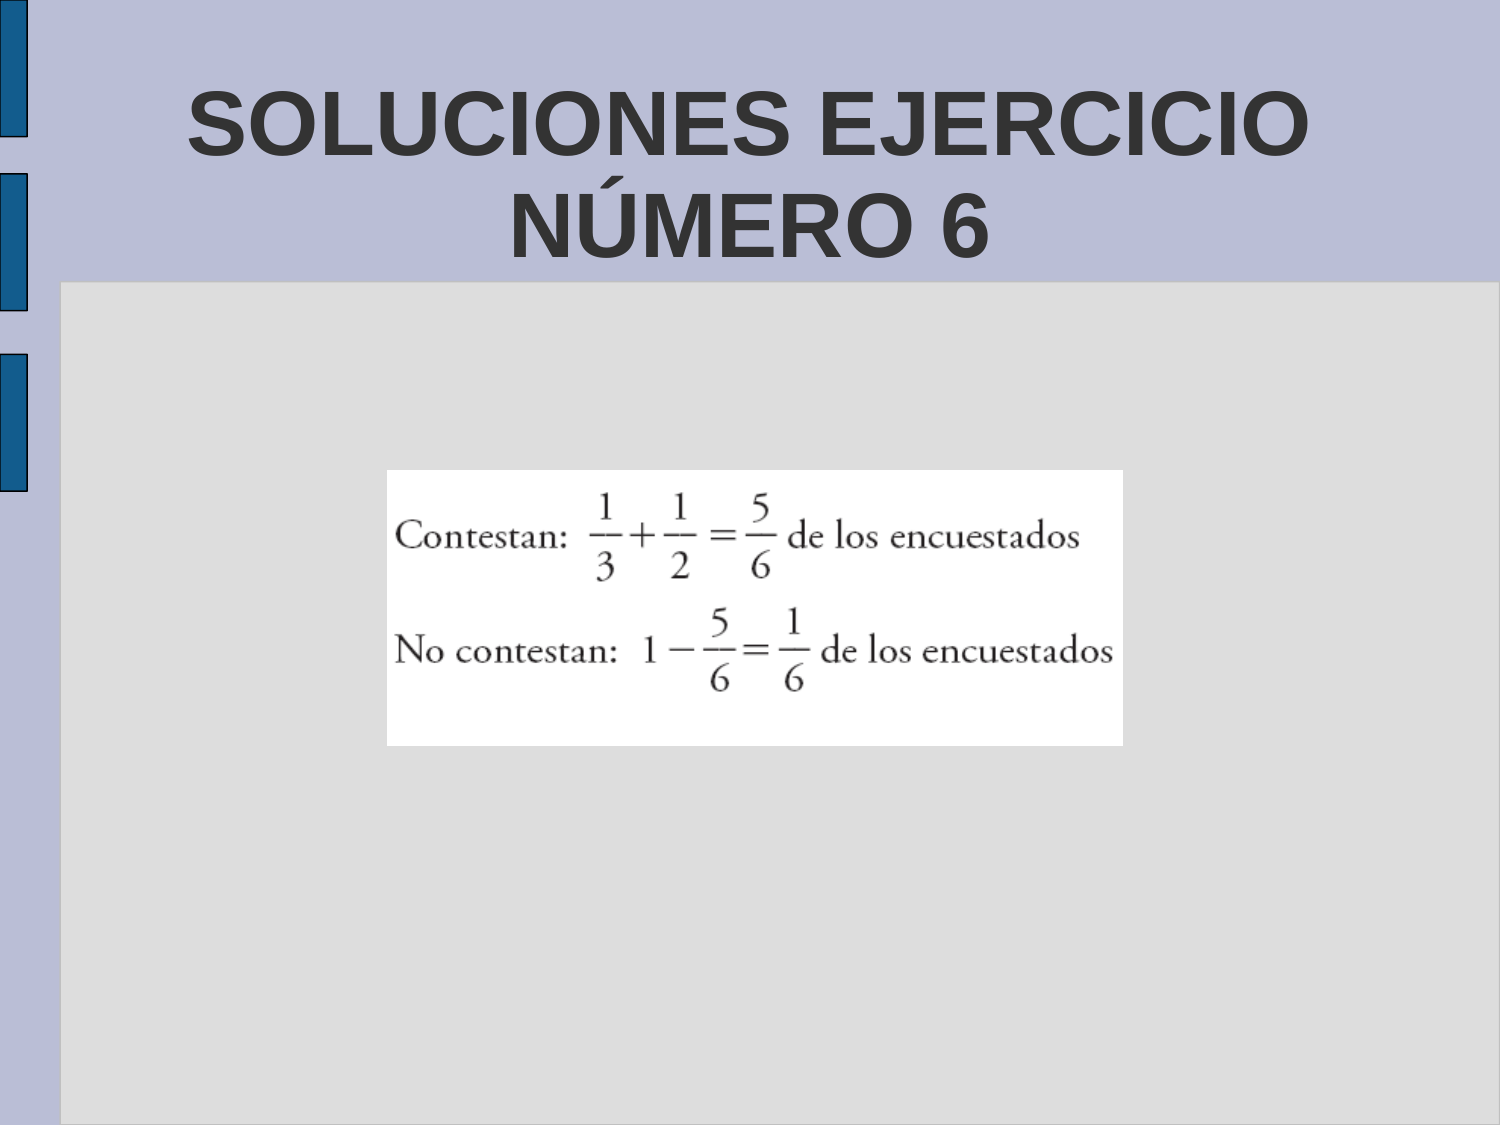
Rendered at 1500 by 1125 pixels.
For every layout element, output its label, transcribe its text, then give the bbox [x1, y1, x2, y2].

picture [387, 470, 1123, 746]
title SOLUCIONES EJERCICIO NÚMERO 6 [110, 73, 1391, 279]
